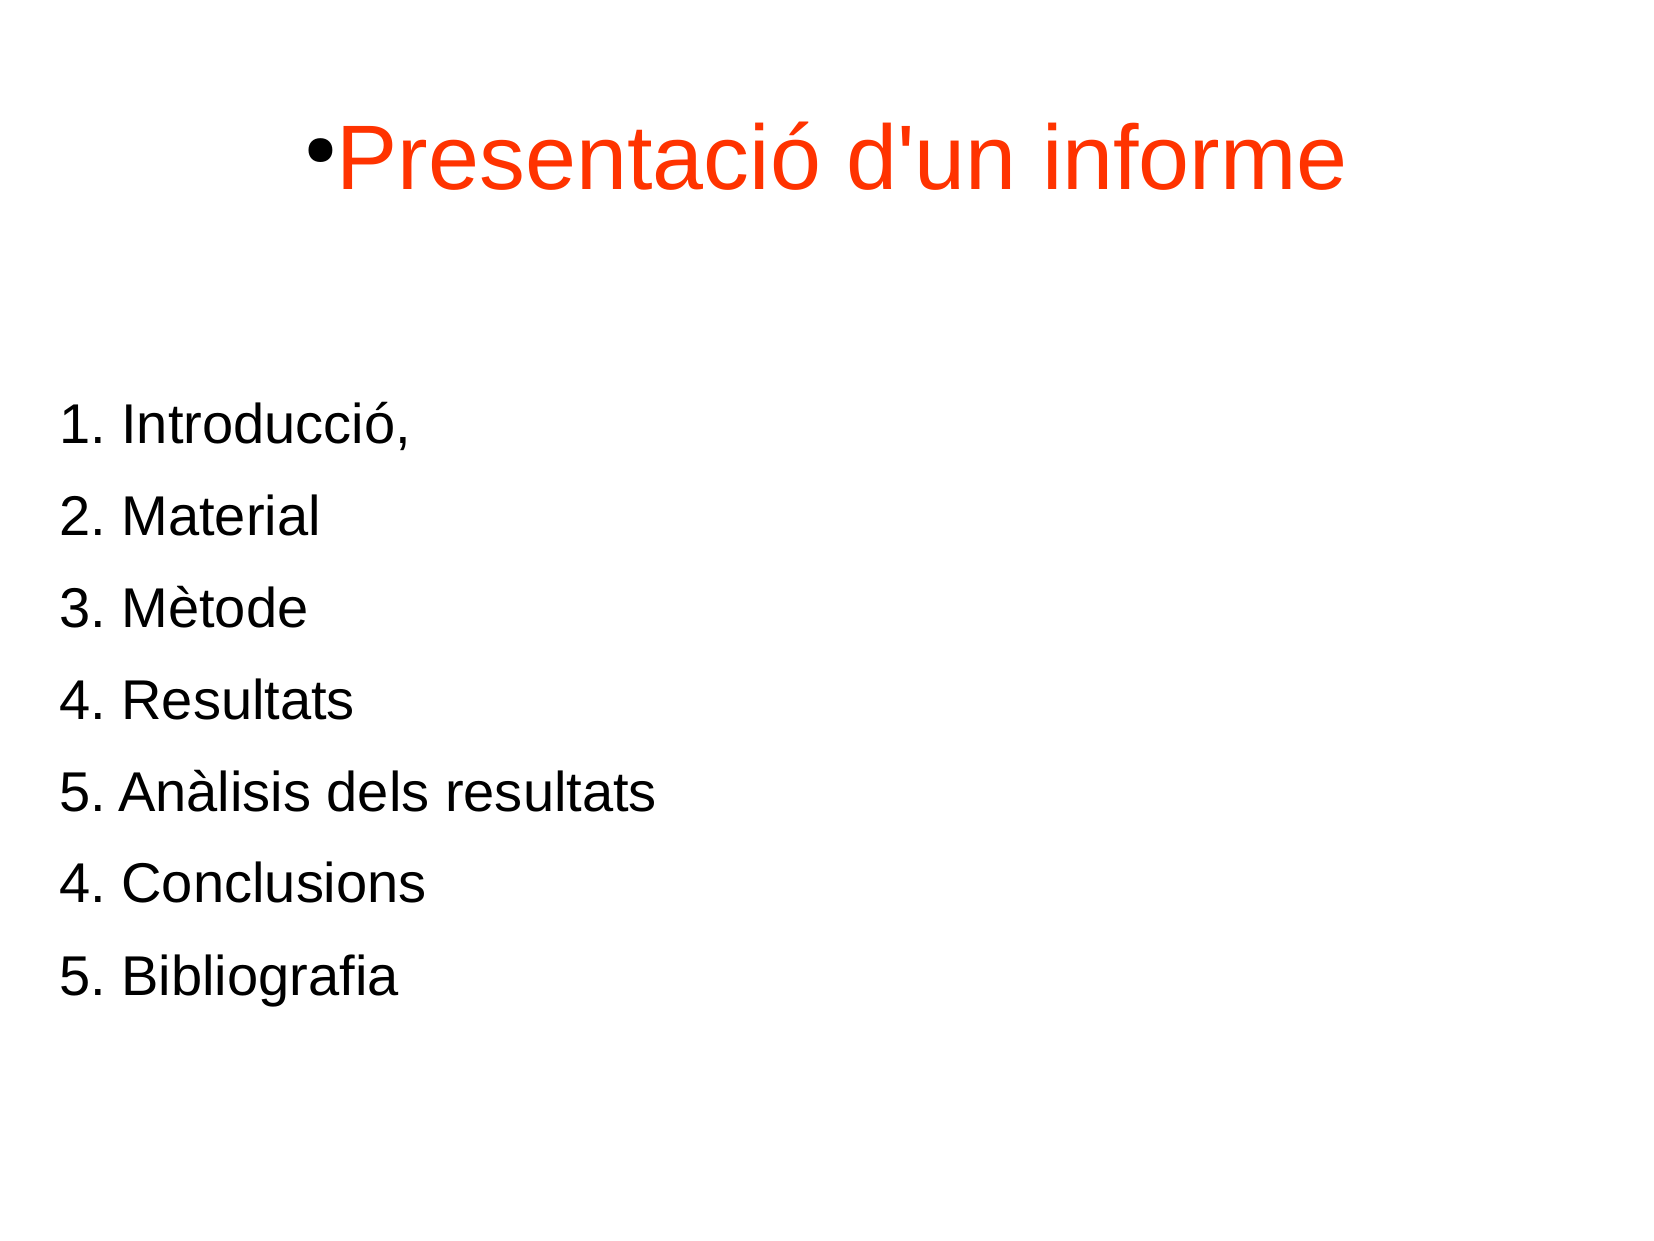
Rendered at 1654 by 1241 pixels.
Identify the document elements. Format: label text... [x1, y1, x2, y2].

title Presentació d'un informe [82, 49, 1571, 257]
list 1. Introducció, 2. Material 3. Mètode 4. Resultats 5. Anàlisis dels resultats 4. Conclusions 5. Bibliografia [59, 295, 1548, 1015]
